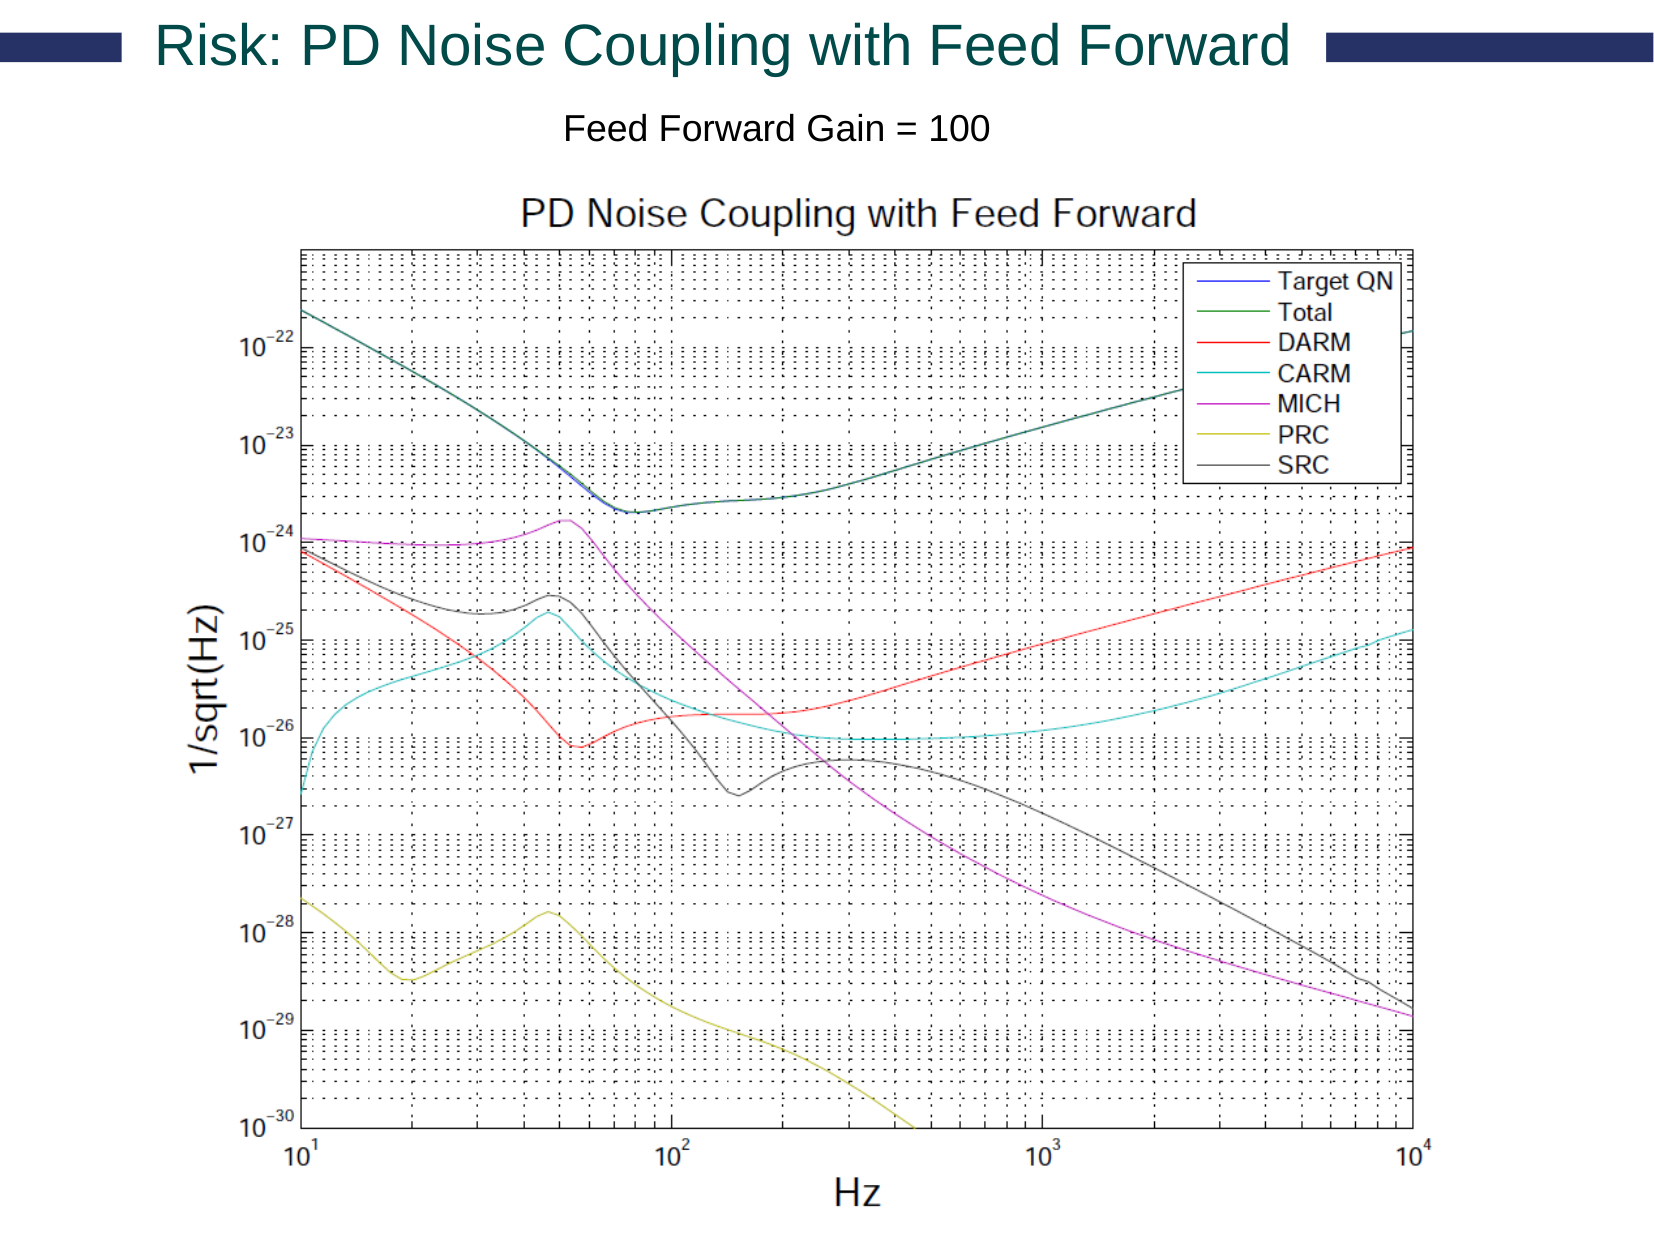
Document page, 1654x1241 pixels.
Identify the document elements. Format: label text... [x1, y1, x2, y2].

text_box Feed Forward Gain = 100 [548, 99, 1006, 157]
picture [157, 184, 1462, 1231]
title Risk: PD Noise Coupling with Feed Forward [121, 12, 1327, 78]
